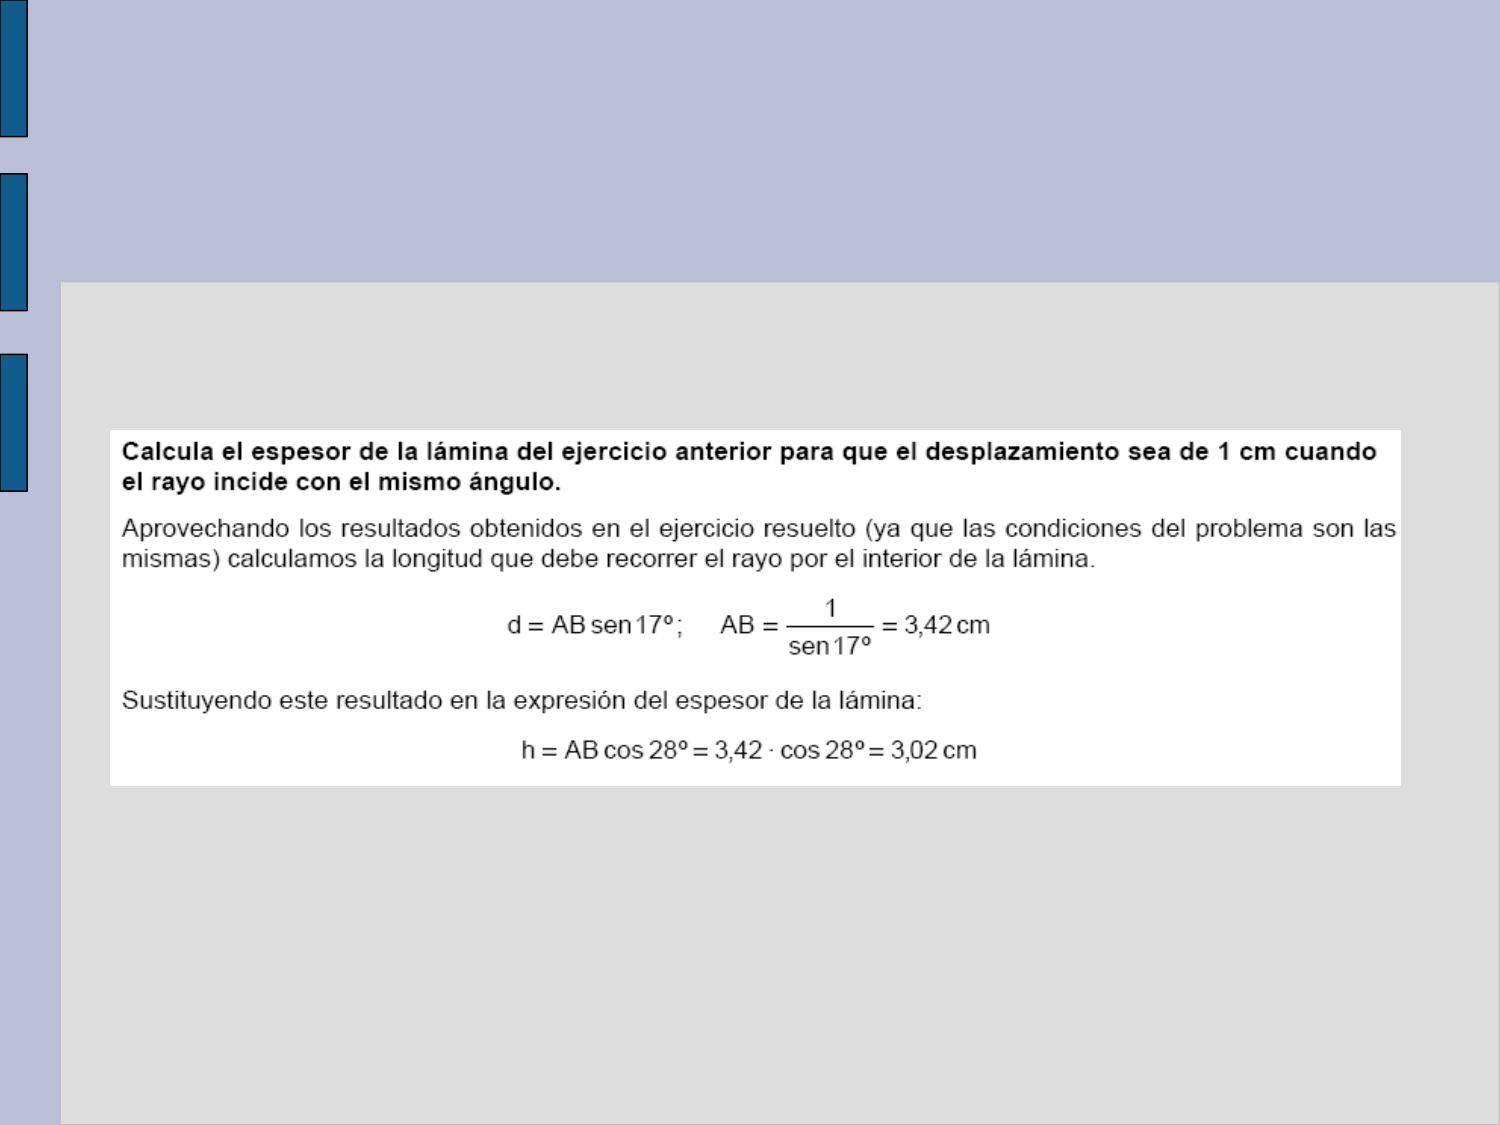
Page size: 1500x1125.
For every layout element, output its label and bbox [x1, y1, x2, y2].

picture [110, 430, 1401, 786]
